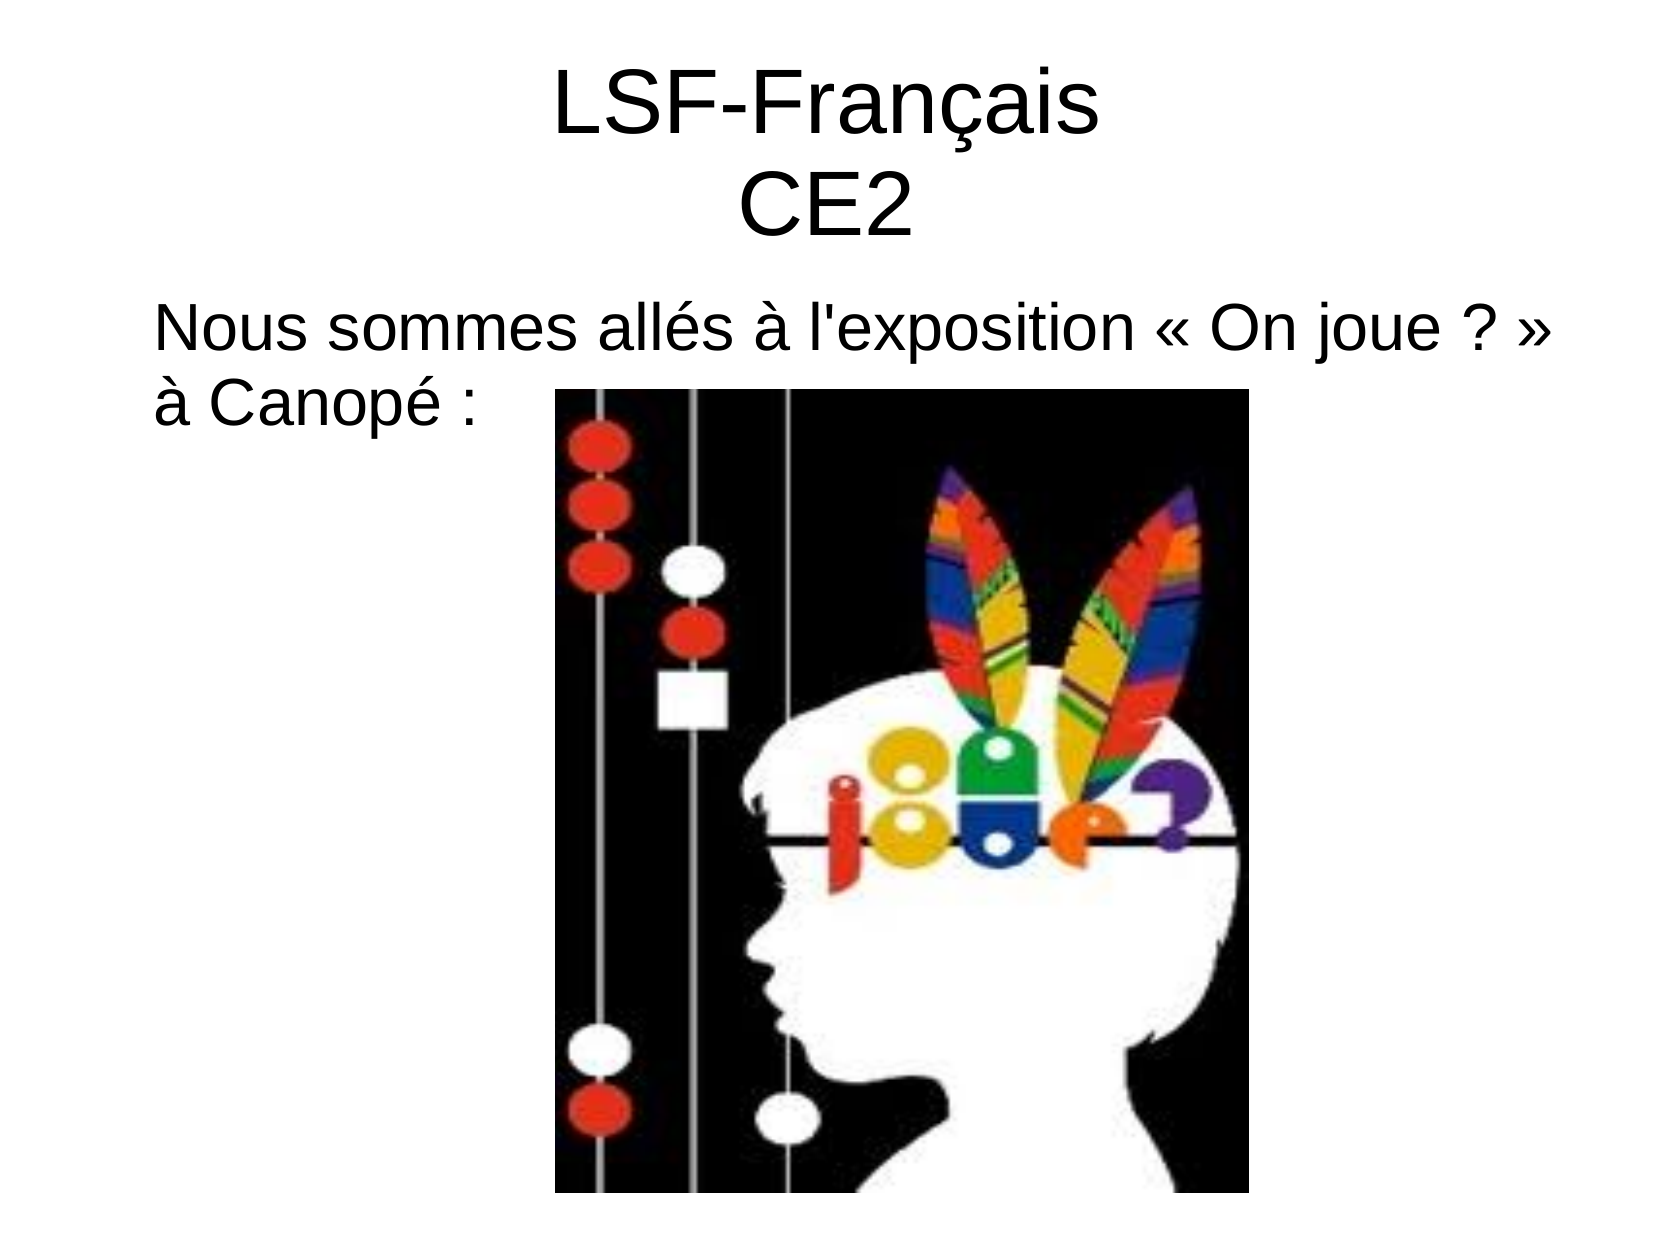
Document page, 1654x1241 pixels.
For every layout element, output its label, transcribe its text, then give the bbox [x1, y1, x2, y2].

picture [555, 389, 1249, 1193]
list Nous sommes allés à l'exposition « On joue ? » à Canopé : [82, 290, 1571, 1109]
title LSF-Français CE2 [82, 49, 1571, 257]
